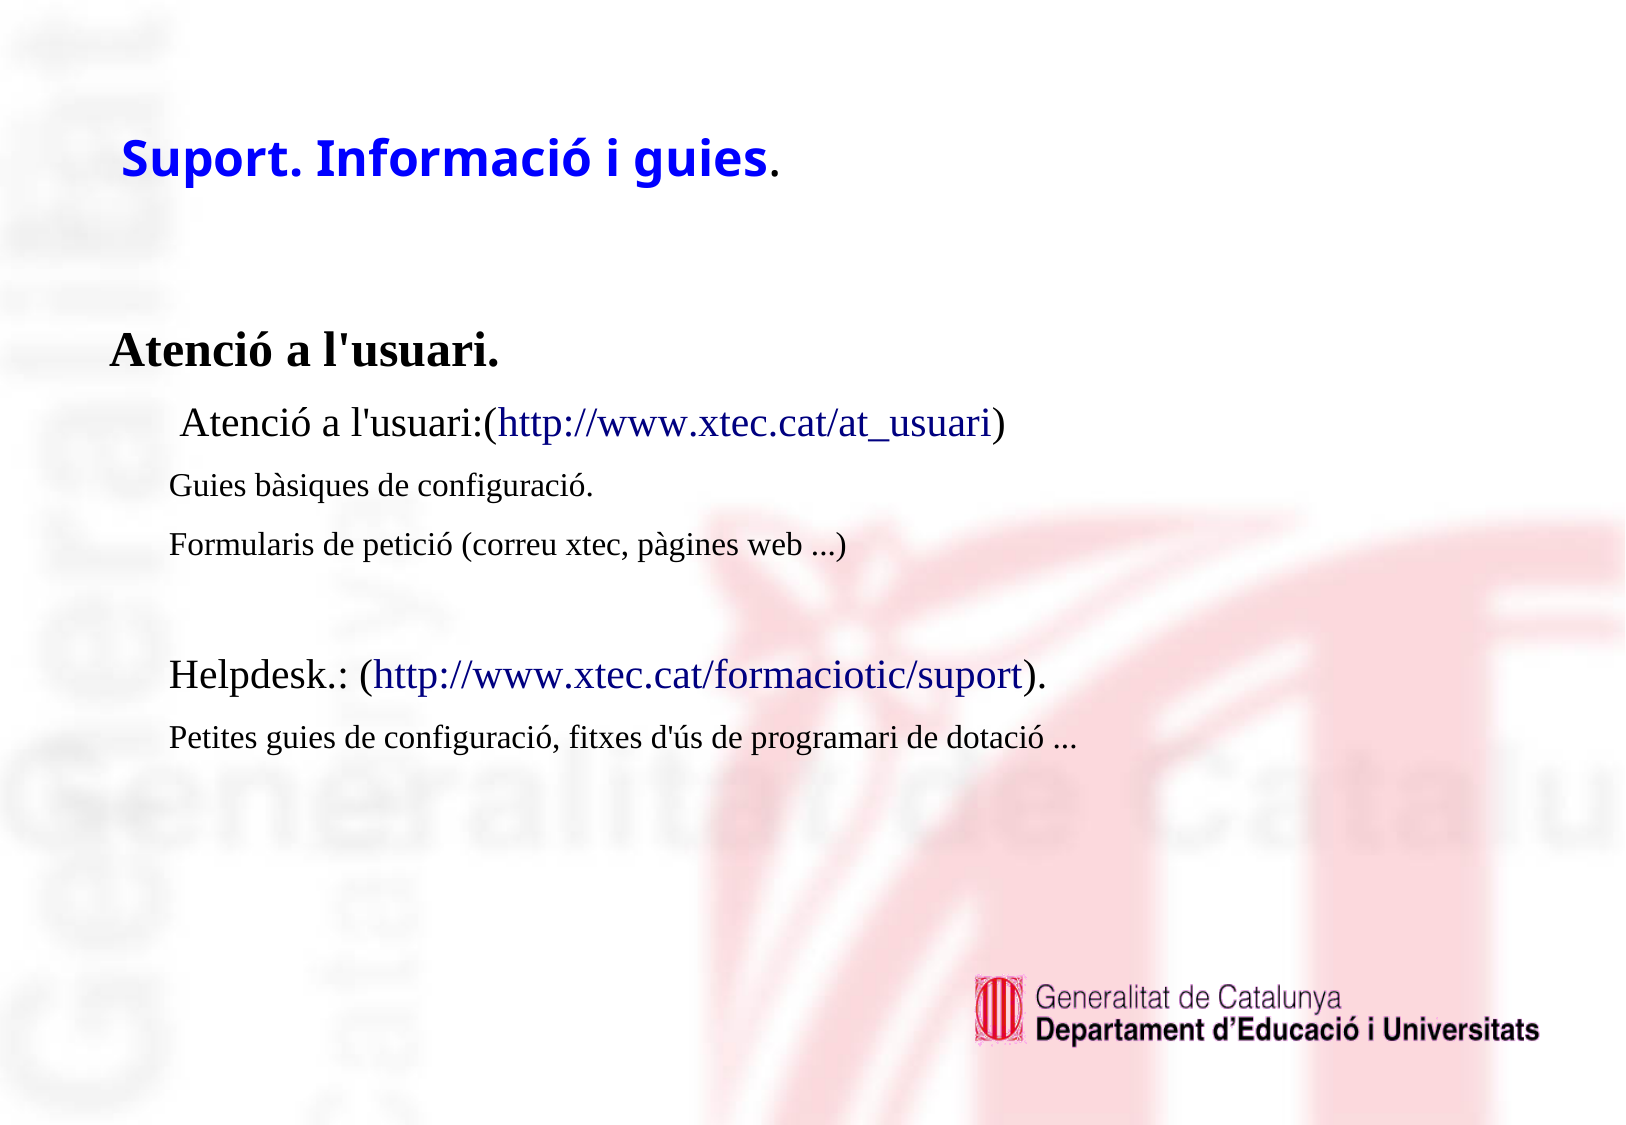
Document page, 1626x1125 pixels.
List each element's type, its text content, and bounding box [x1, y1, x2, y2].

subtitle Atenció a l'usuari. Atenció a l'usuari:(http://www.xtec.cat/at_usuari) Guies bàsiques de configuració. Formularis de petició (correu xtec, pàgines web ...) Helpdesk.: (http://www.xtec.cat/formaciotic/suport). Petites guies de configuració, fitxes d'ús de programari de dotació ... [109, 324, 1536, 886]
title Suport. Informació i guies. [121, 107, 1151, 207]
picture [0, 0, 1626, 1125]
